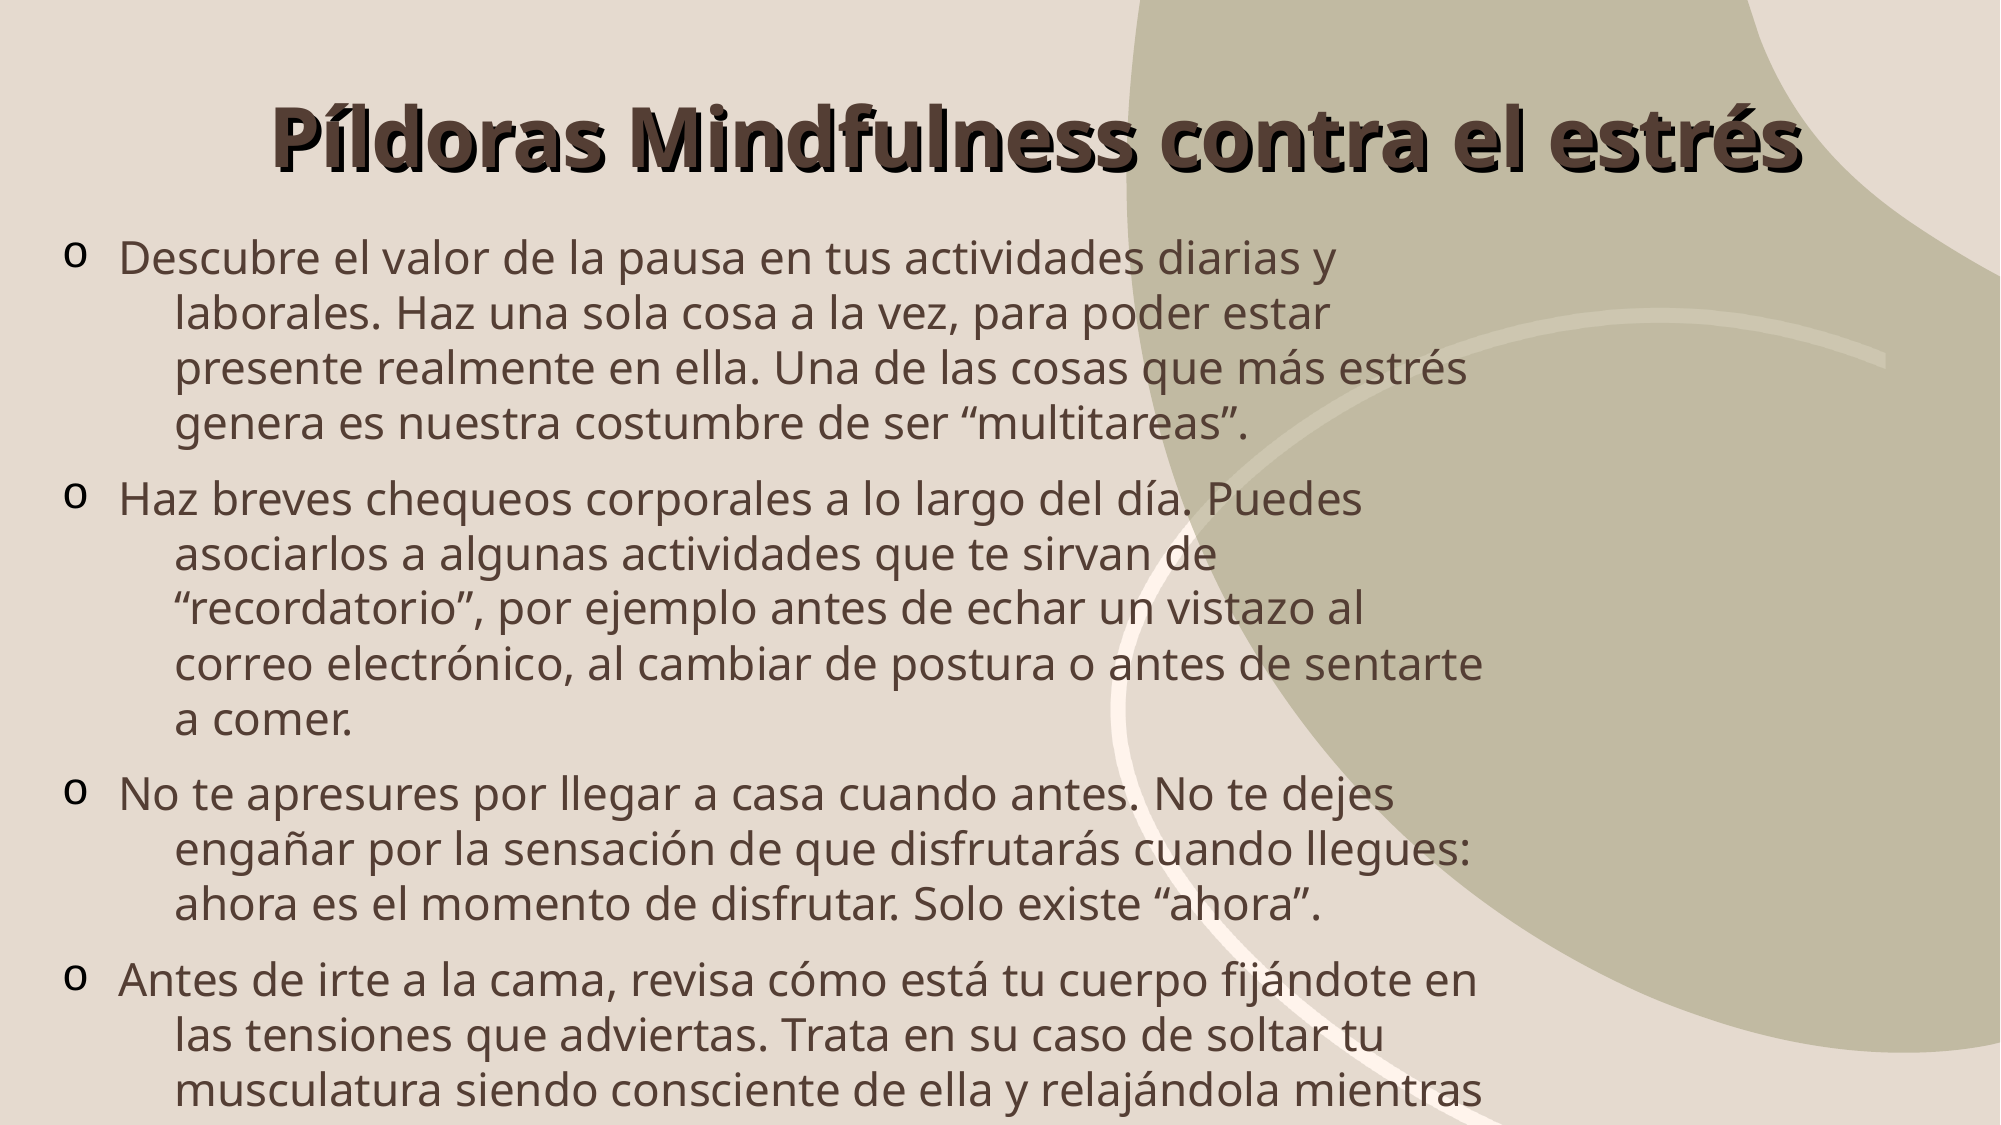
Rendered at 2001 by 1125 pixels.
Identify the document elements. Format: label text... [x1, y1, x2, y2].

title Píldoras Mindfulness contra el estrés [253, 86, 1954, 204]
text_box Descubre el valor de la pausa en tus actividades diarias y laborales. Haz una sola cosa a la vez, para poder estar presente realmente en ella. Una de las cosas que más estrés genera es nuestra costumbre de ser “multitareas”. Haz breves chequeos corporales a lo largo del día. Puedes asociarlos a algunas actividades que te sirvan de “recordatorio”, por ejemplo antes de echar un vistazo al correo electrónico, al cambiar de postura o antes de sentarte a comer. No te apresures por llegar a casa cuando antes. No te dejes engañar por la sensación de que disfrutarás cuando llegues: ahora es el momento de disfrutar. Solo existe “ahora”. Antes de irte a la cama, revisa cómo está tu cuerpo fijándote en las tensiones que adviertas. Trata en su caso de soltar tu musculatura siendo consciente de ella y relajándola mientras respiras. [46, 145, 1506, 1022]
